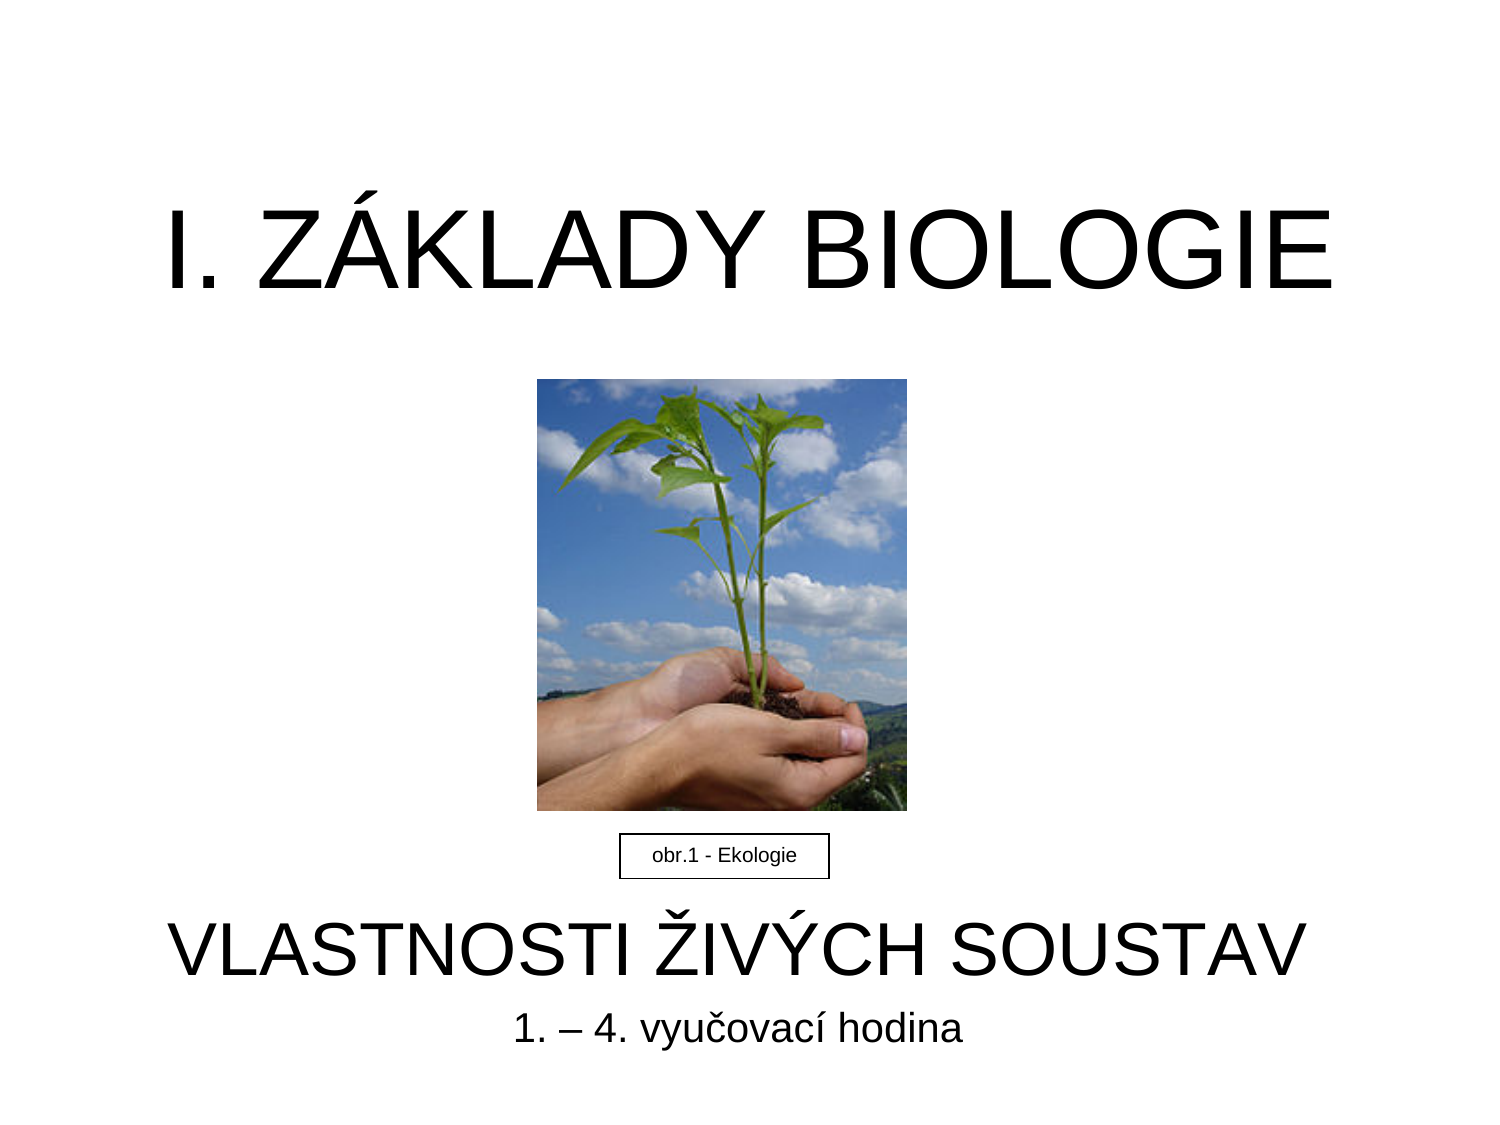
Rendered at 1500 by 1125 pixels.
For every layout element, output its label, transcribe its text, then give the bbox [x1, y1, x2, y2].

subtitle VLASTNOSTI ŽIVÝCH SOUSTAV 1. – 4. vyučovací hodina [88, 893, 1388, 1060]
picture [537, 379, 907, 811]
title I. ZÁKLADY BIOLOGIE [112, 113, 1388, 374]
text_box obr.1 - Ekologie [620, 834, 830, 879]
